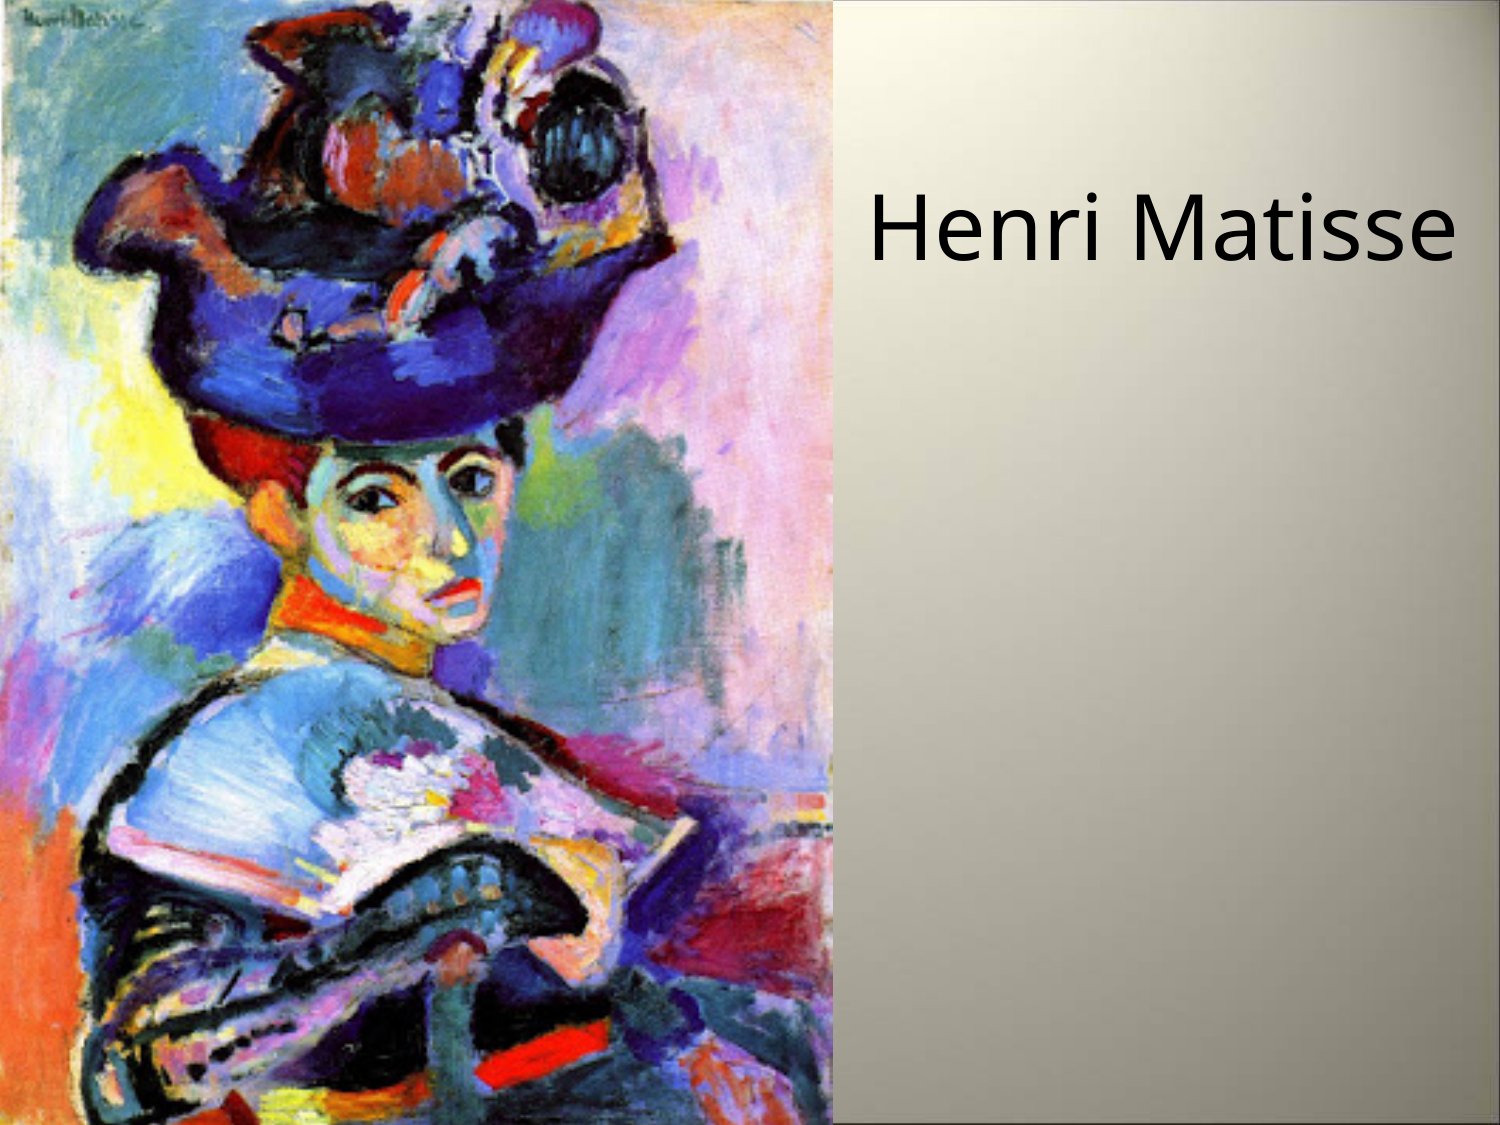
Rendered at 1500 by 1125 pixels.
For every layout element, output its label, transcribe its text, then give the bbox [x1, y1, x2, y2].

picture [0, 0, 1500, 1125]
text_box Henri Matisse [826, 160, 1500, 287]
